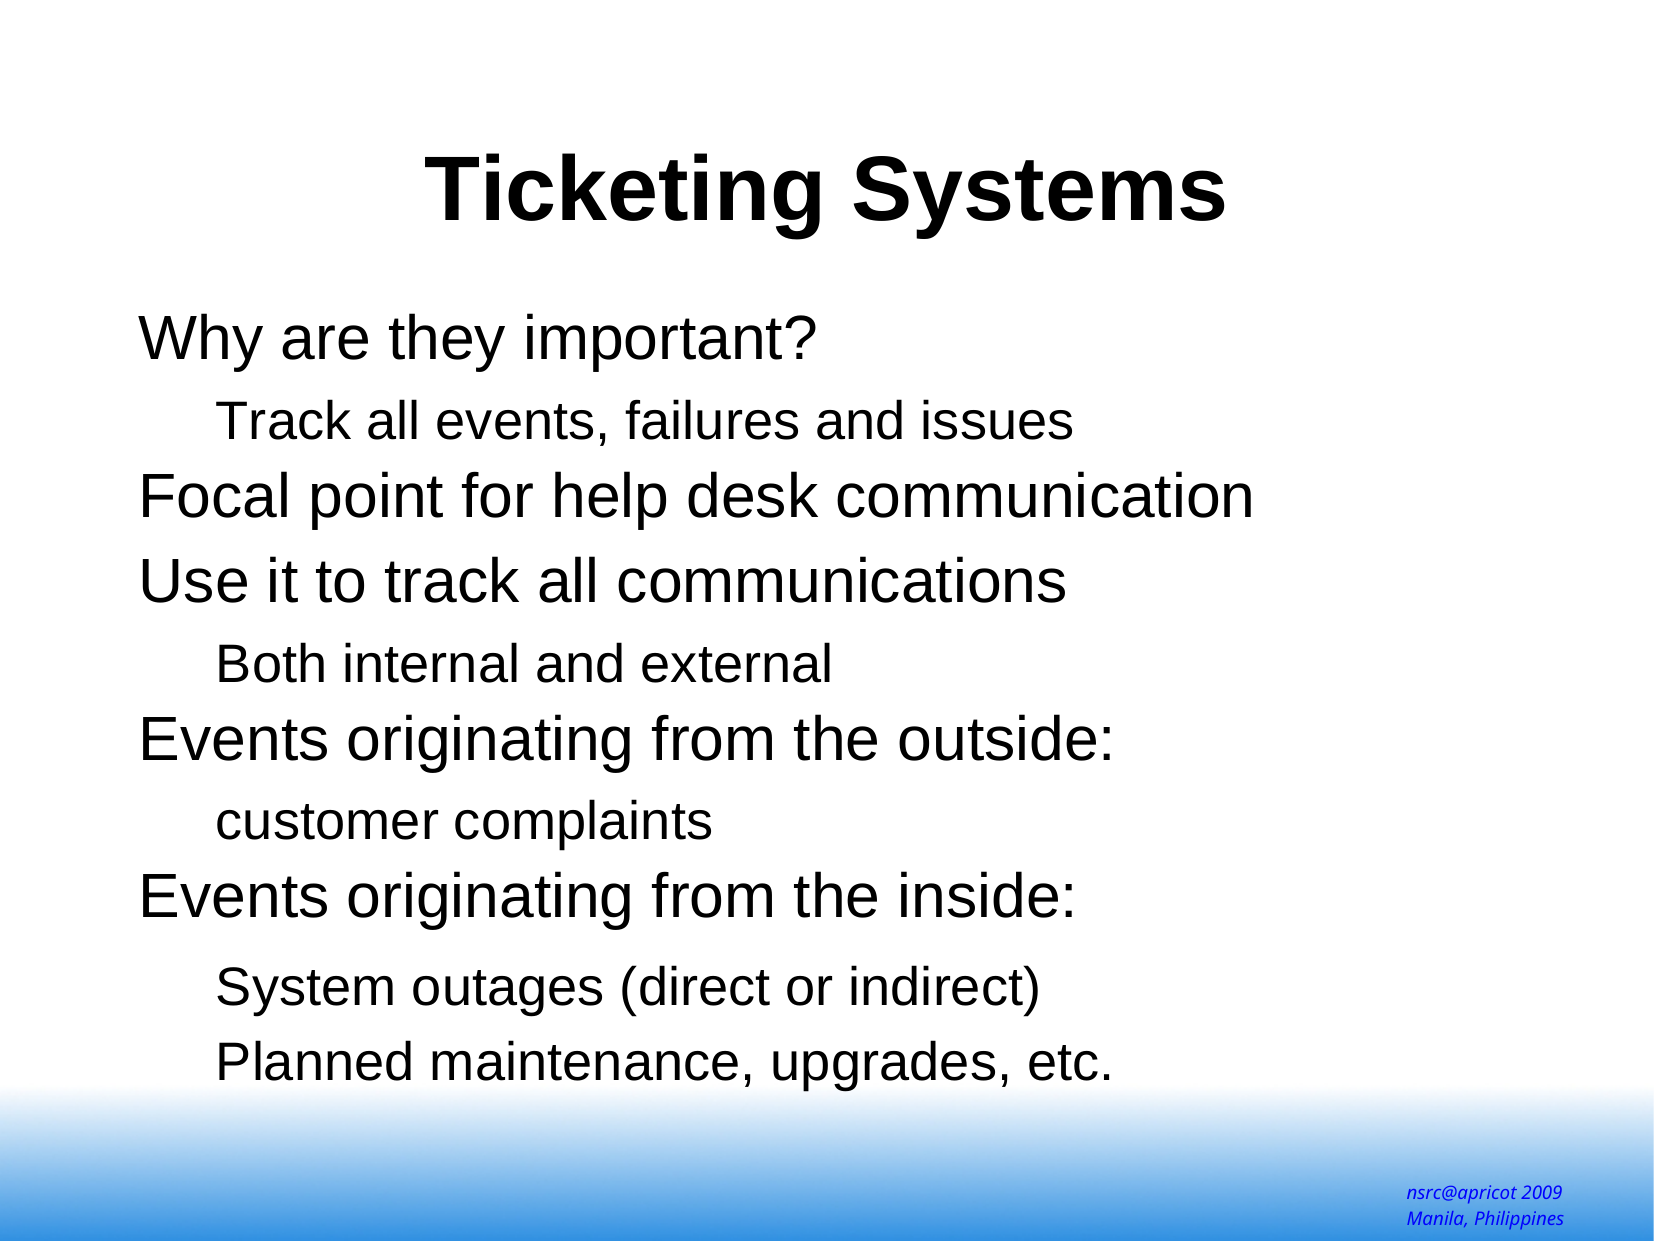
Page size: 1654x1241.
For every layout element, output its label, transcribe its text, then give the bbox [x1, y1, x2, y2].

list Why are they important? Track all events, failures and issues Focal point for help desk communication Use it to track all communications Both internal and external Events originating from the outside: customer complaints Events originating from the inside: System outages (direct or indirect)‏ Planned maintenance, upgrades, etc. [121, 315, 1533, 1094]
picture [0, 1083, 1654, 1241]
title Ticketing Systems [121, 78, 1533, 299]
